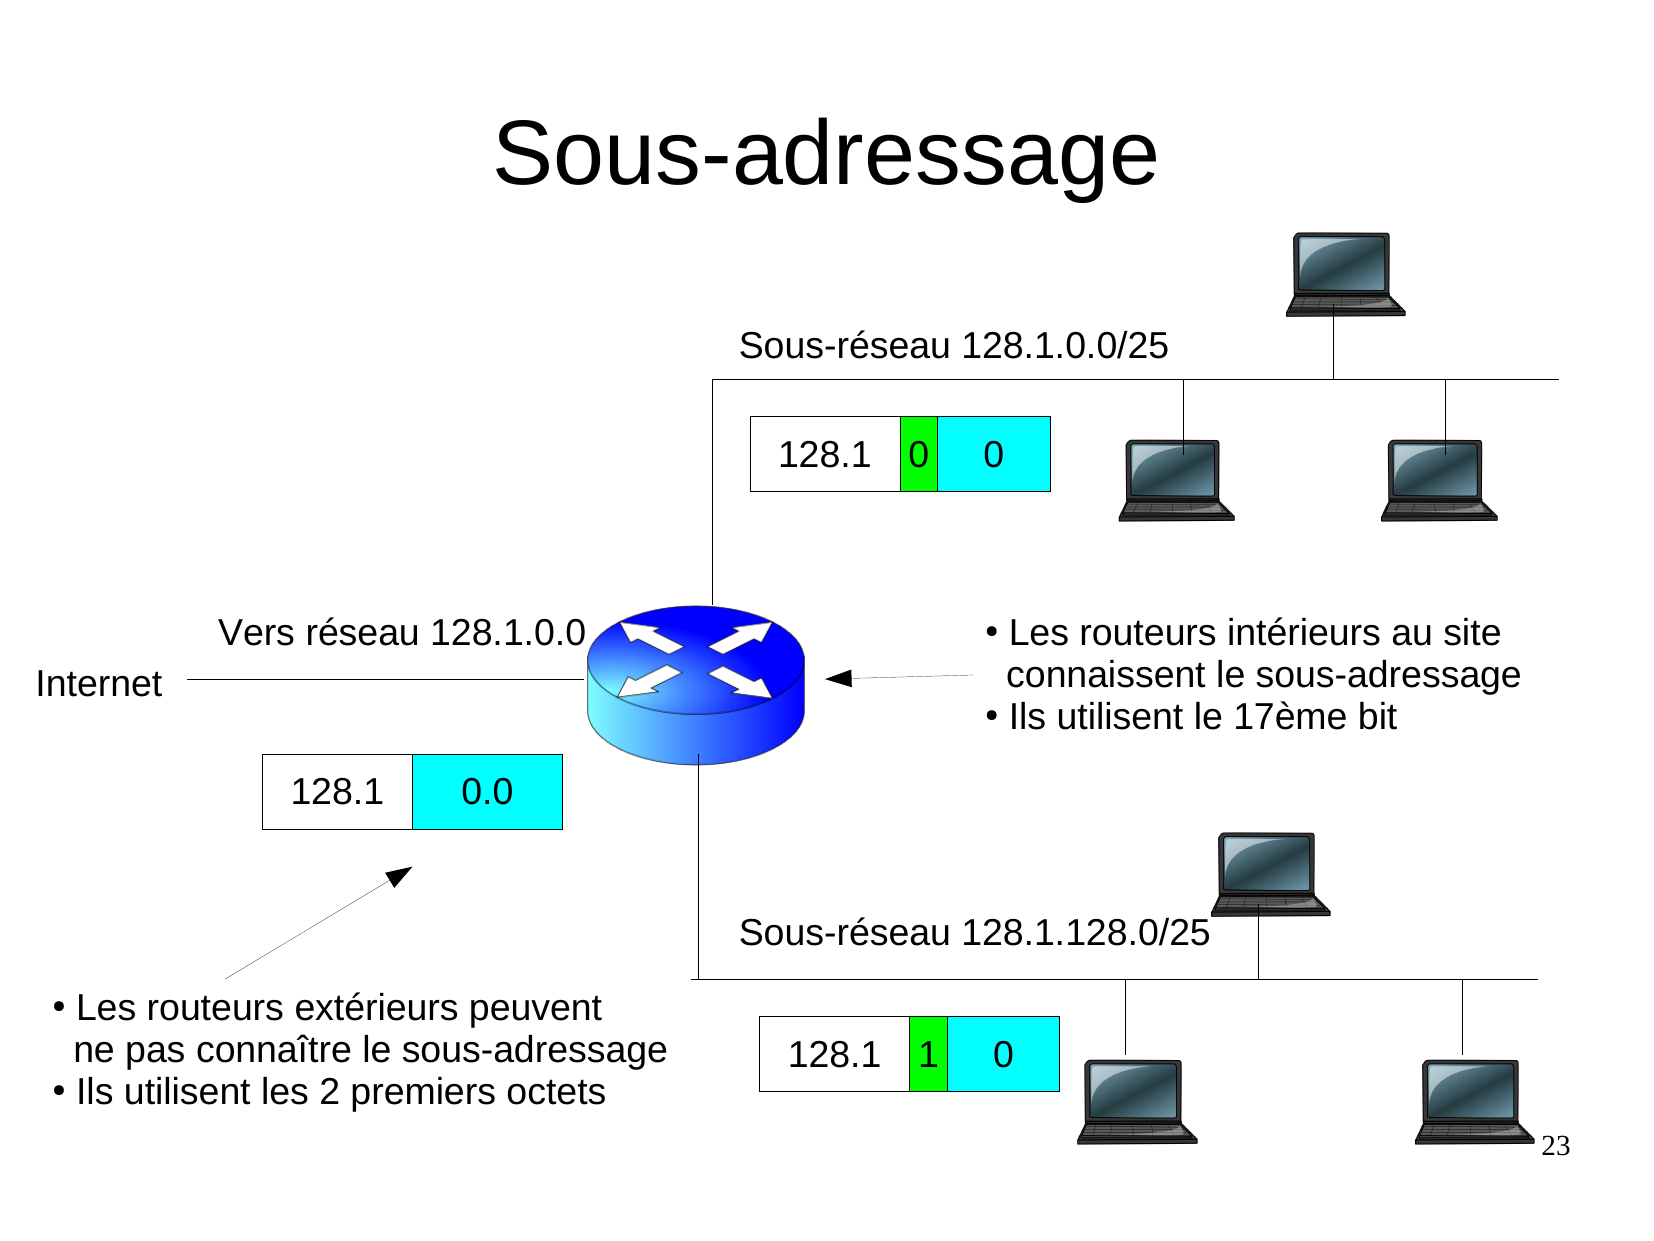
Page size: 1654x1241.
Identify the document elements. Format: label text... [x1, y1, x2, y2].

text_box 128.1 [262, 754, 412, 830]
picture [583, 604, 809, 767]
text_box Les routeurs extérieurs peuvent ne pas connaître le sous-adressage Ils utilisent les 2 premiers octets [37, 979, 683, 1134]
picture [1108, 416, 1238, 546]
picture [1066, 1035, 1201, 1170]
text_box 128.1 [759, 1016, 909, 1092]
text_box 0 [947, 1016, 1060, 1092]
text_box 1 [909, 1016, 947, 1092]
text_box Les routeurs intérieurs au site connaissent le sous-adressage Ils utilisent le 17ème bit [970, 604, 1537, 759]
picture [1200, 808, 1334, 942]
text_box Sous-réseau 128.1.0.0/25 [724, 317, 1185, 379]
text_box 128.1 [750, 416, 900, 492]
picture [1275, 208, 1409, 342]
text_box Vers réseau 128.1.0.0 [203, 604, 602, 666]
picture [1404, 1035, 1538, 1170]
title Sous-adressage [82, 49, 1571, 257]
picture [1370, 416, 1501, 546]
text_box 0.0 [412, 754, 563, 830]
text_box Sous-réseau 128.1.128.0/25 [724, 904, 1226, 966]
text_box Internet [20, 655, 178, 717]
text_box 0 [900, 416, 938, 492]
text_box 0 [938, 416, 1051, 492]
